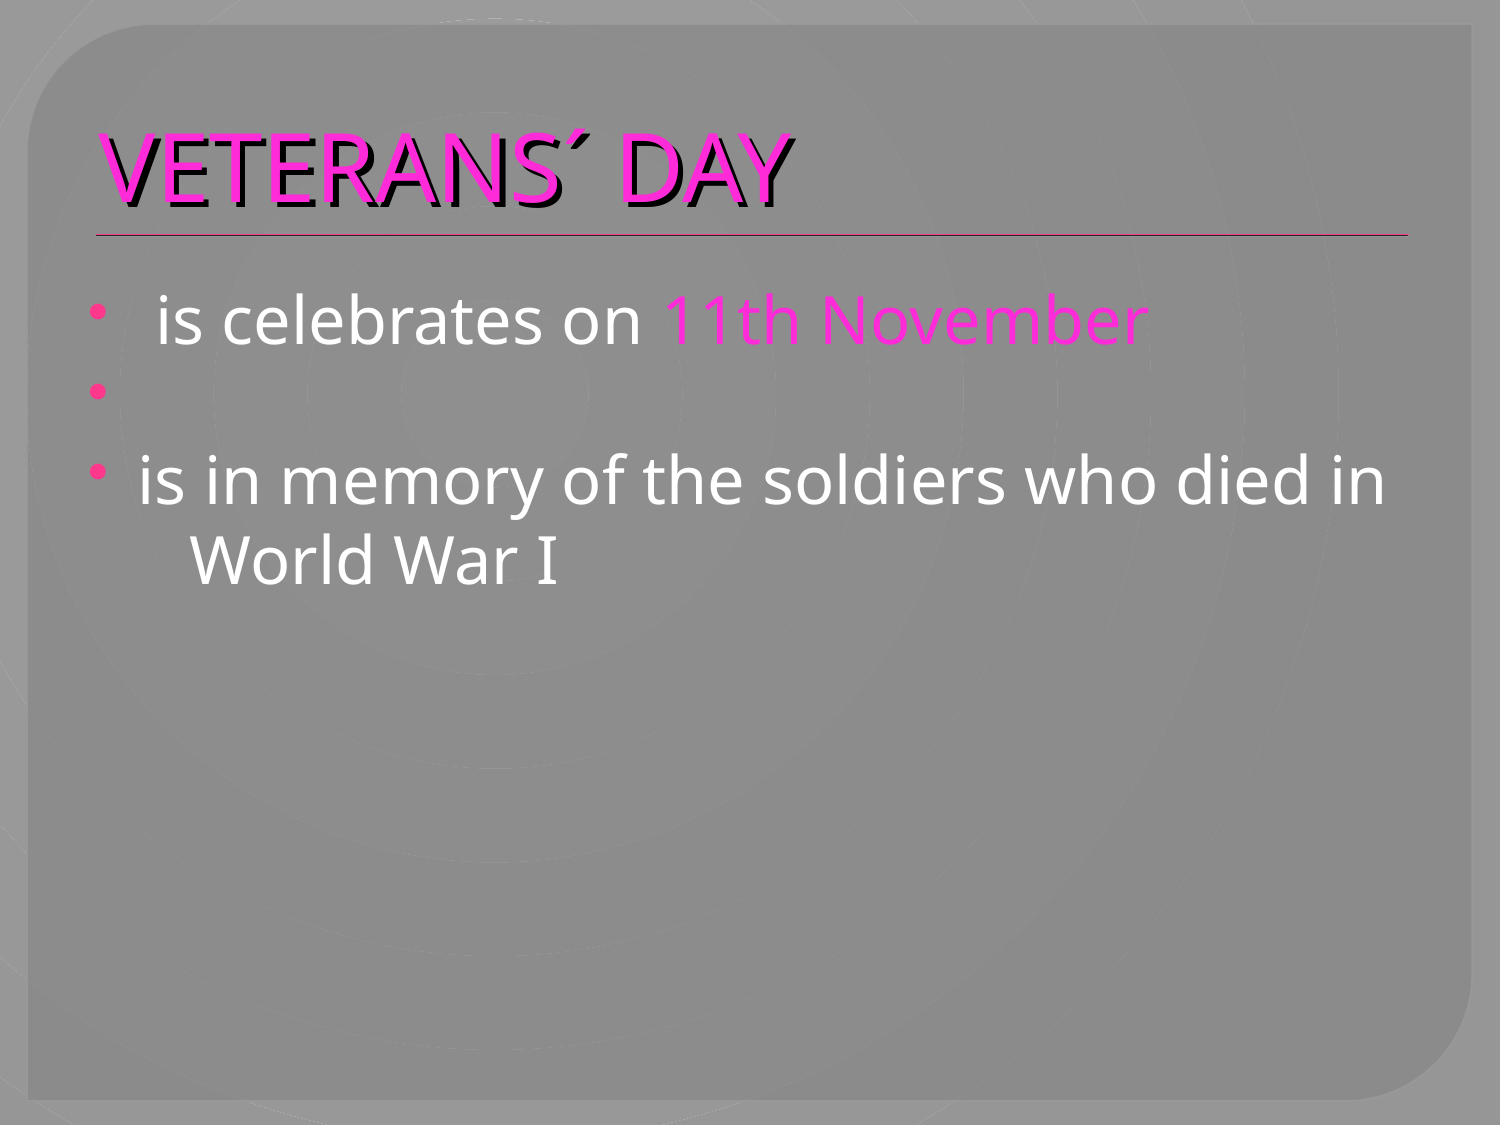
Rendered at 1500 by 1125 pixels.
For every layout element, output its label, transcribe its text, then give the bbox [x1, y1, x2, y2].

title VETERANS´ DAY [75, 41, 1426, 230]
list is celebrates on 11th November is in memory of the soldiers who died in World War I [75, 270, 1426, 1013]
